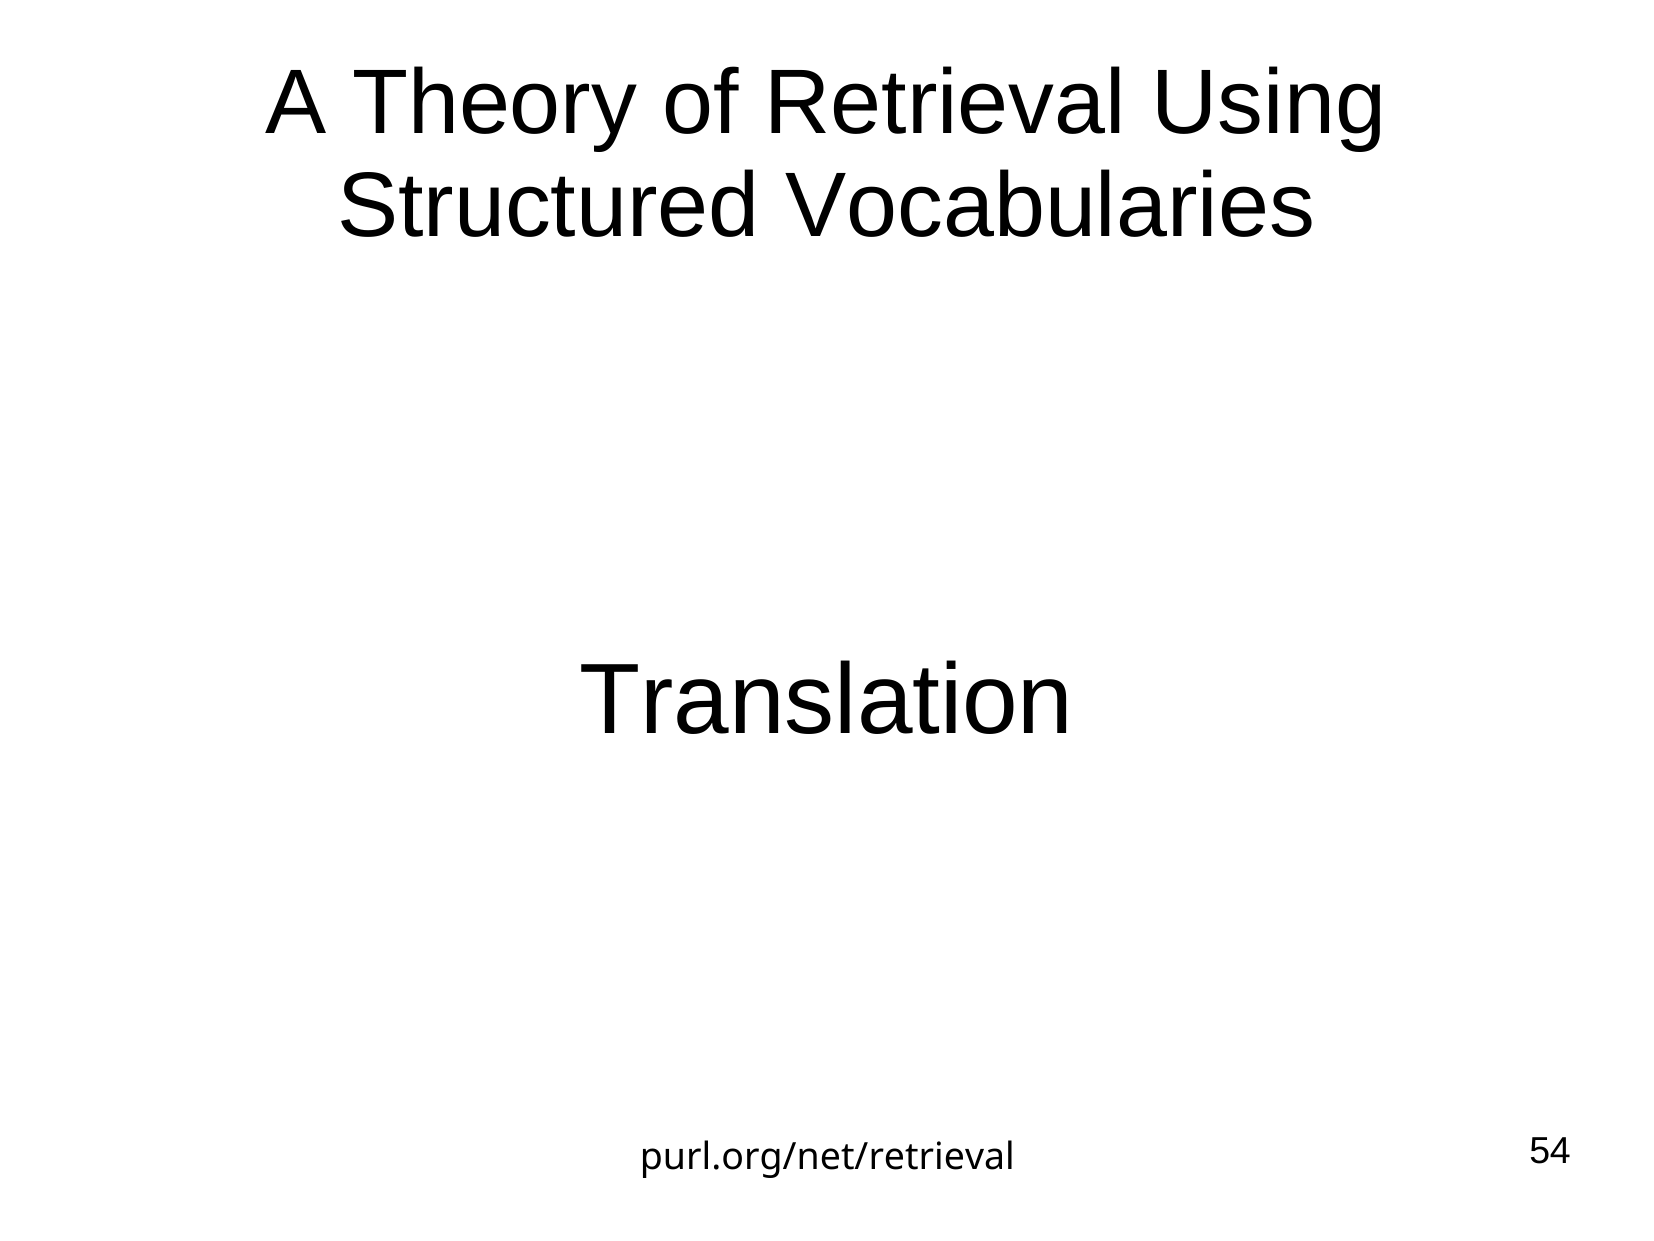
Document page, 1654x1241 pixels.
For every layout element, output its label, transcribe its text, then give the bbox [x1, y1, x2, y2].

subtitle Translation [82, 290, 1571, 1109]
title A Theory of Retrieval Using Structured Vocabularies [82, 49, 1571, 257]
